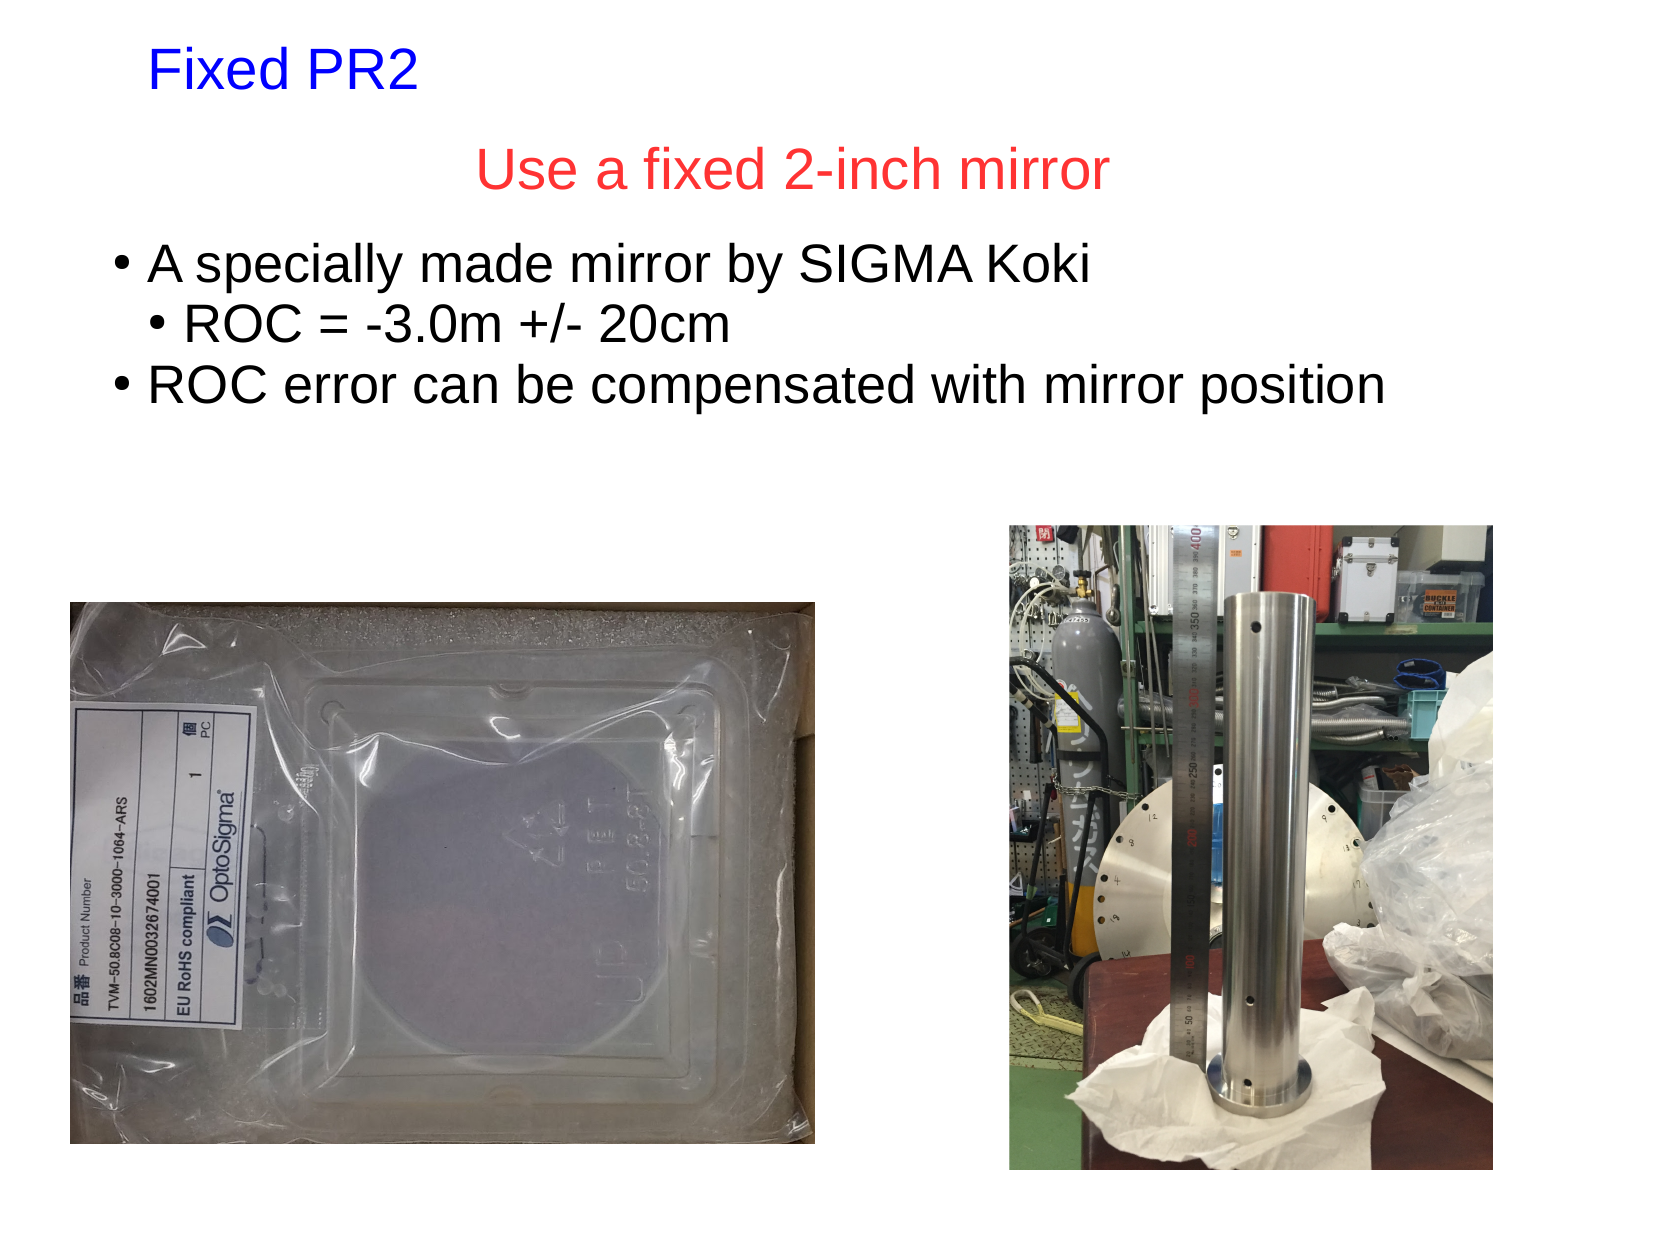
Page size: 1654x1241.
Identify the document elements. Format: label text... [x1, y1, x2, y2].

text_box Use a fixed 2-inch mirror [460, 129, 1176, 210]
picture [70, 602, 815, 1144]
picture [1009, 525, 1493, 1170]
text_box A specially made mirror by SIGMA Koki ROC = -3.0m +/- 20cm ROC error can be compensated with mirror position [97, 225, 1447, 455]
text_box Fixed PR2 [133, 29, 715, 110]
